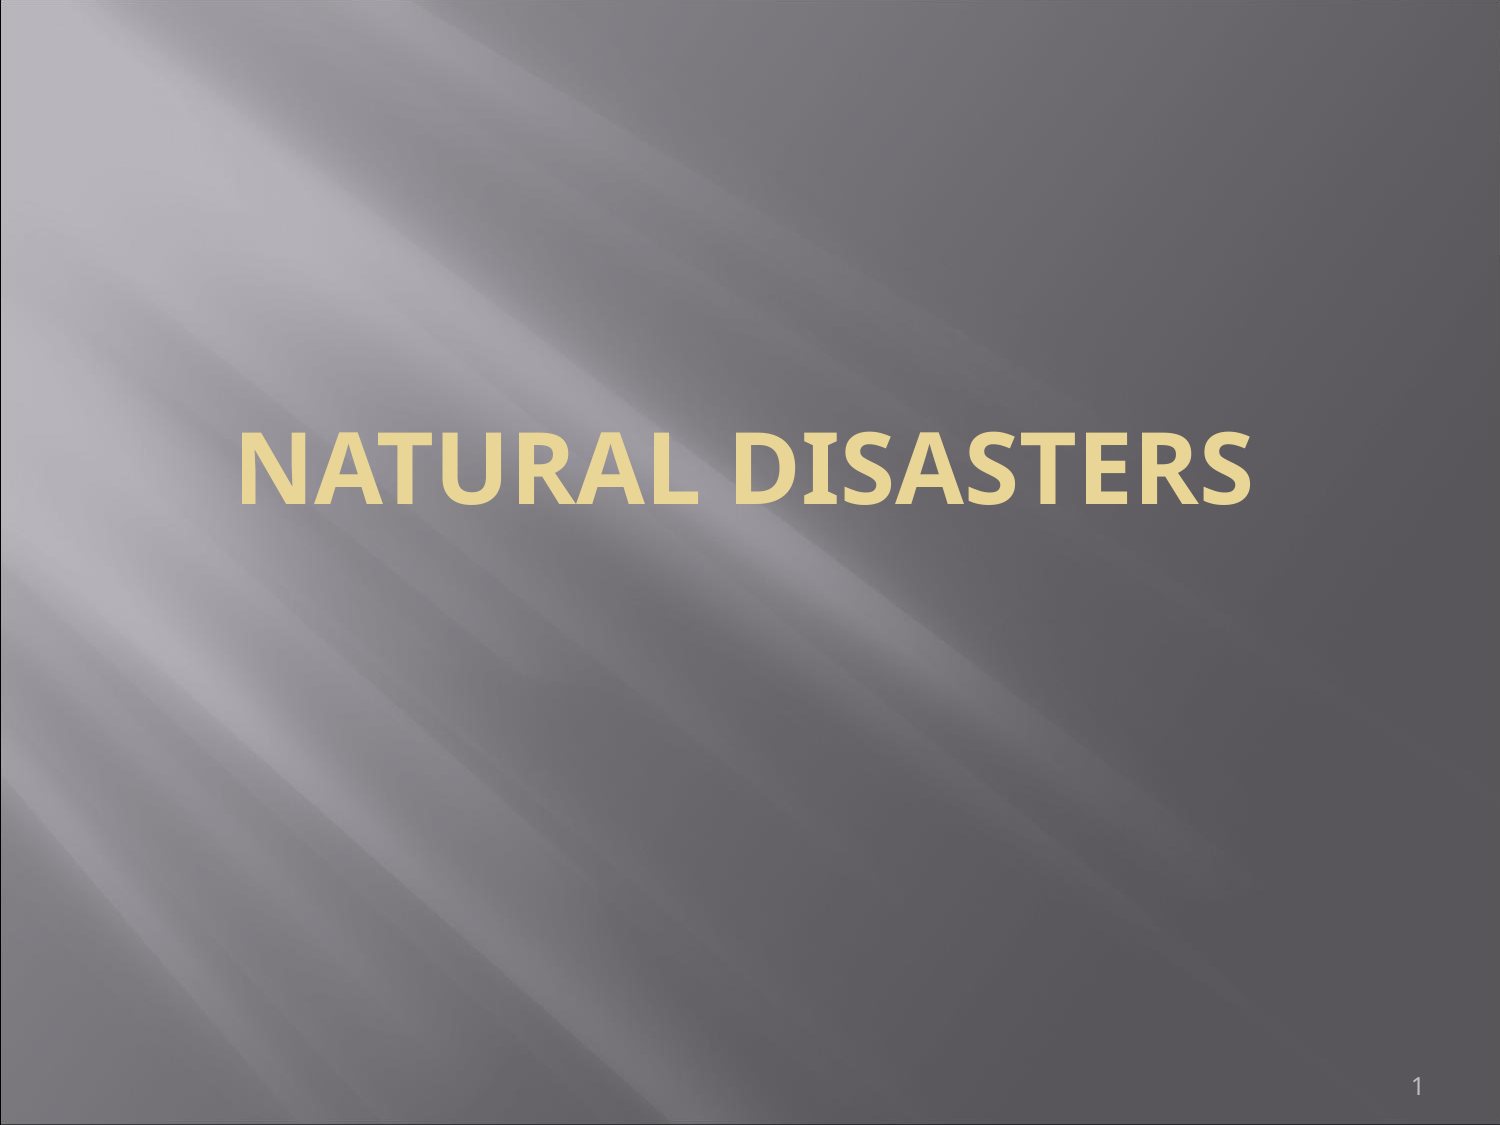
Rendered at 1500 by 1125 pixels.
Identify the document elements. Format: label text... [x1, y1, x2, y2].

slide_number <number> [1299, 1052, 1425, 1113]
title NATURAL DISASTERS [69, 224, 1420, 525]
subtitle [225, 546, 1275, 835]
picture [0, 0, 1500, 1125]
